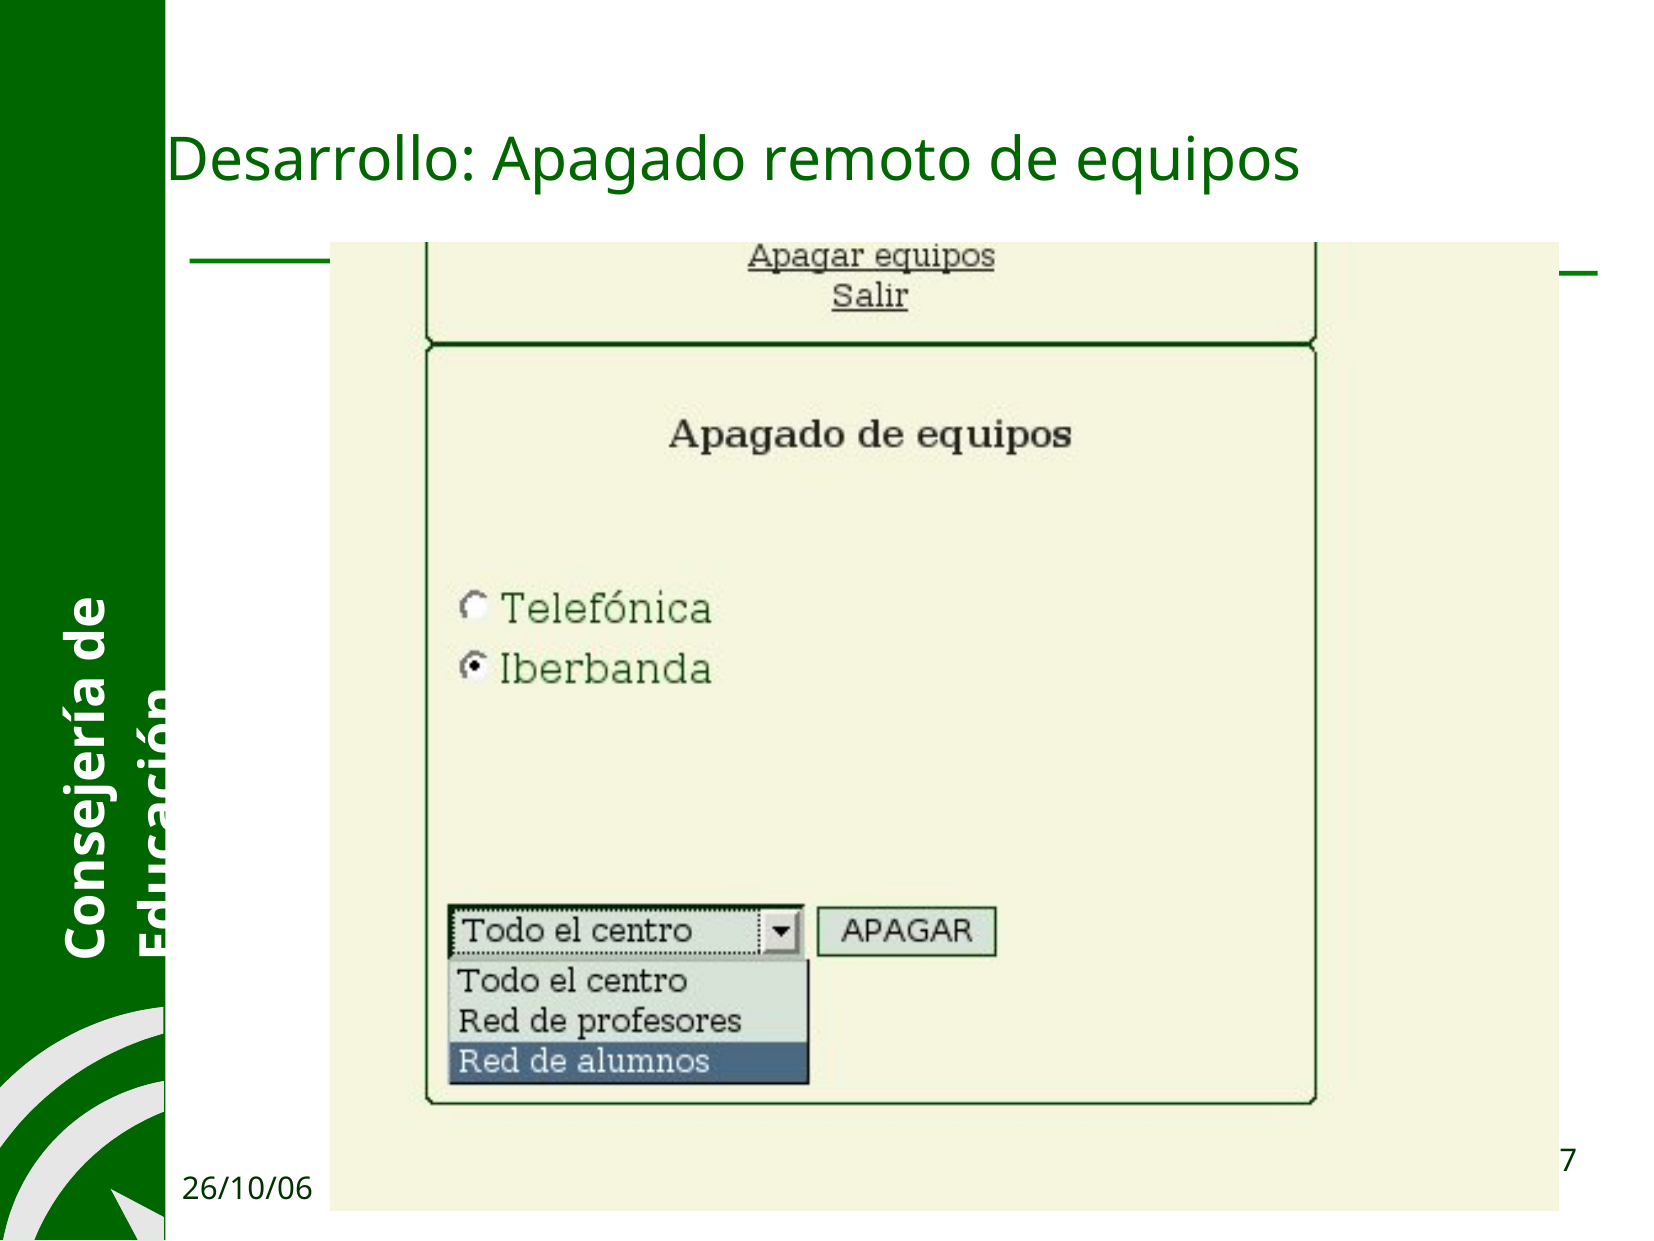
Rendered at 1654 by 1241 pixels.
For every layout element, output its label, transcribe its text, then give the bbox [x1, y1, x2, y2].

picture [330, 261, 1559, 1211]
text_box Desarrollo: Apagado remoto de equipos [165, 53, 1654, 261]
